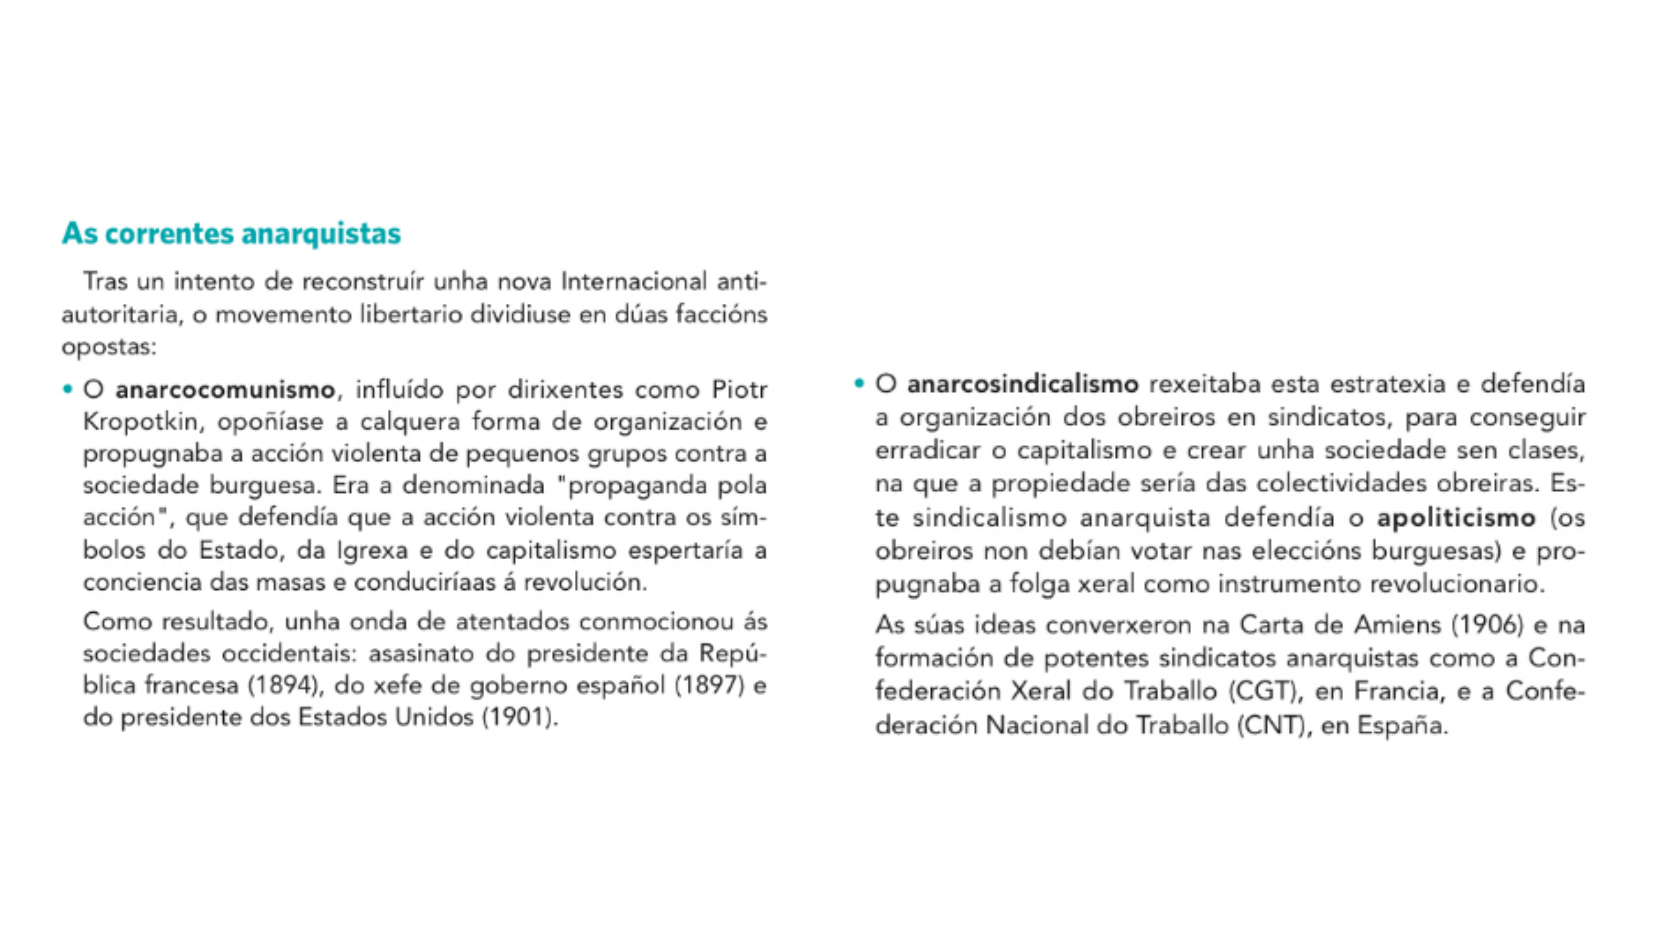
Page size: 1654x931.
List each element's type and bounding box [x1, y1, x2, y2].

picture [29, 206, 798, 739]
picture [843, 369, 1625, 754]
